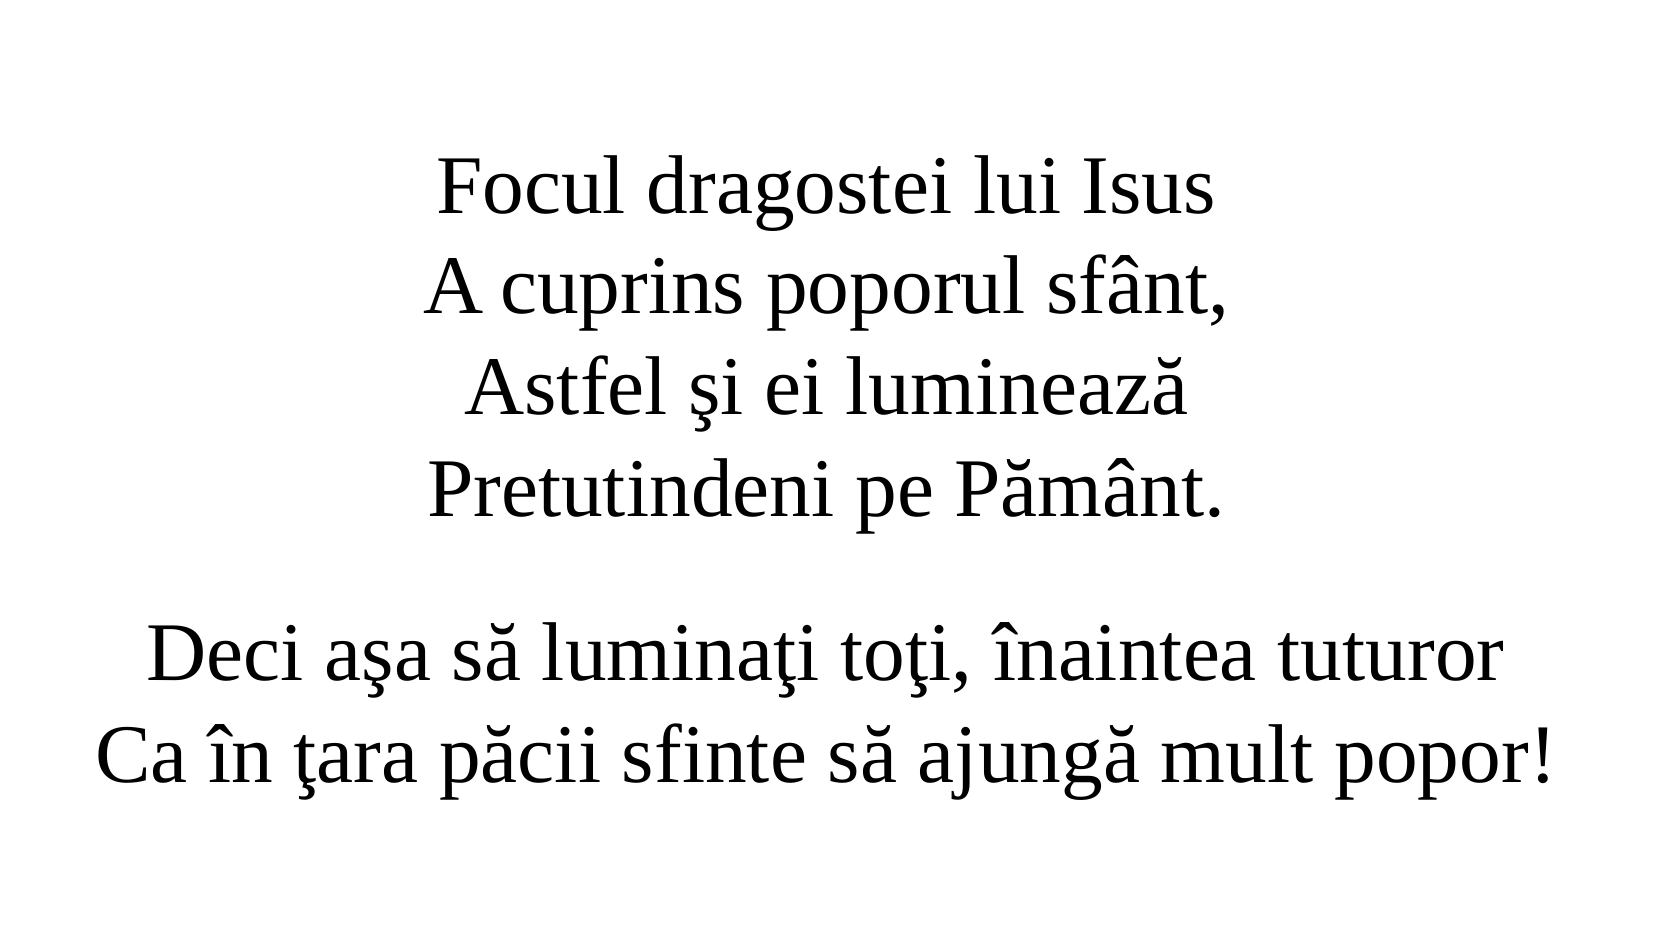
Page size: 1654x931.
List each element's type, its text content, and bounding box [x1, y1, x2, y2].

subtitle Focul dragostei lui Isus A cuprins poporul sfânt, Astfel şi ei luminează Pretutindeni pe Pământ. Deci aşa să luminaţi toţi, înaintea tuturor Ca în ţara păcii sfinte să ajungă mult popor! [0, 123, 1654, 807]
